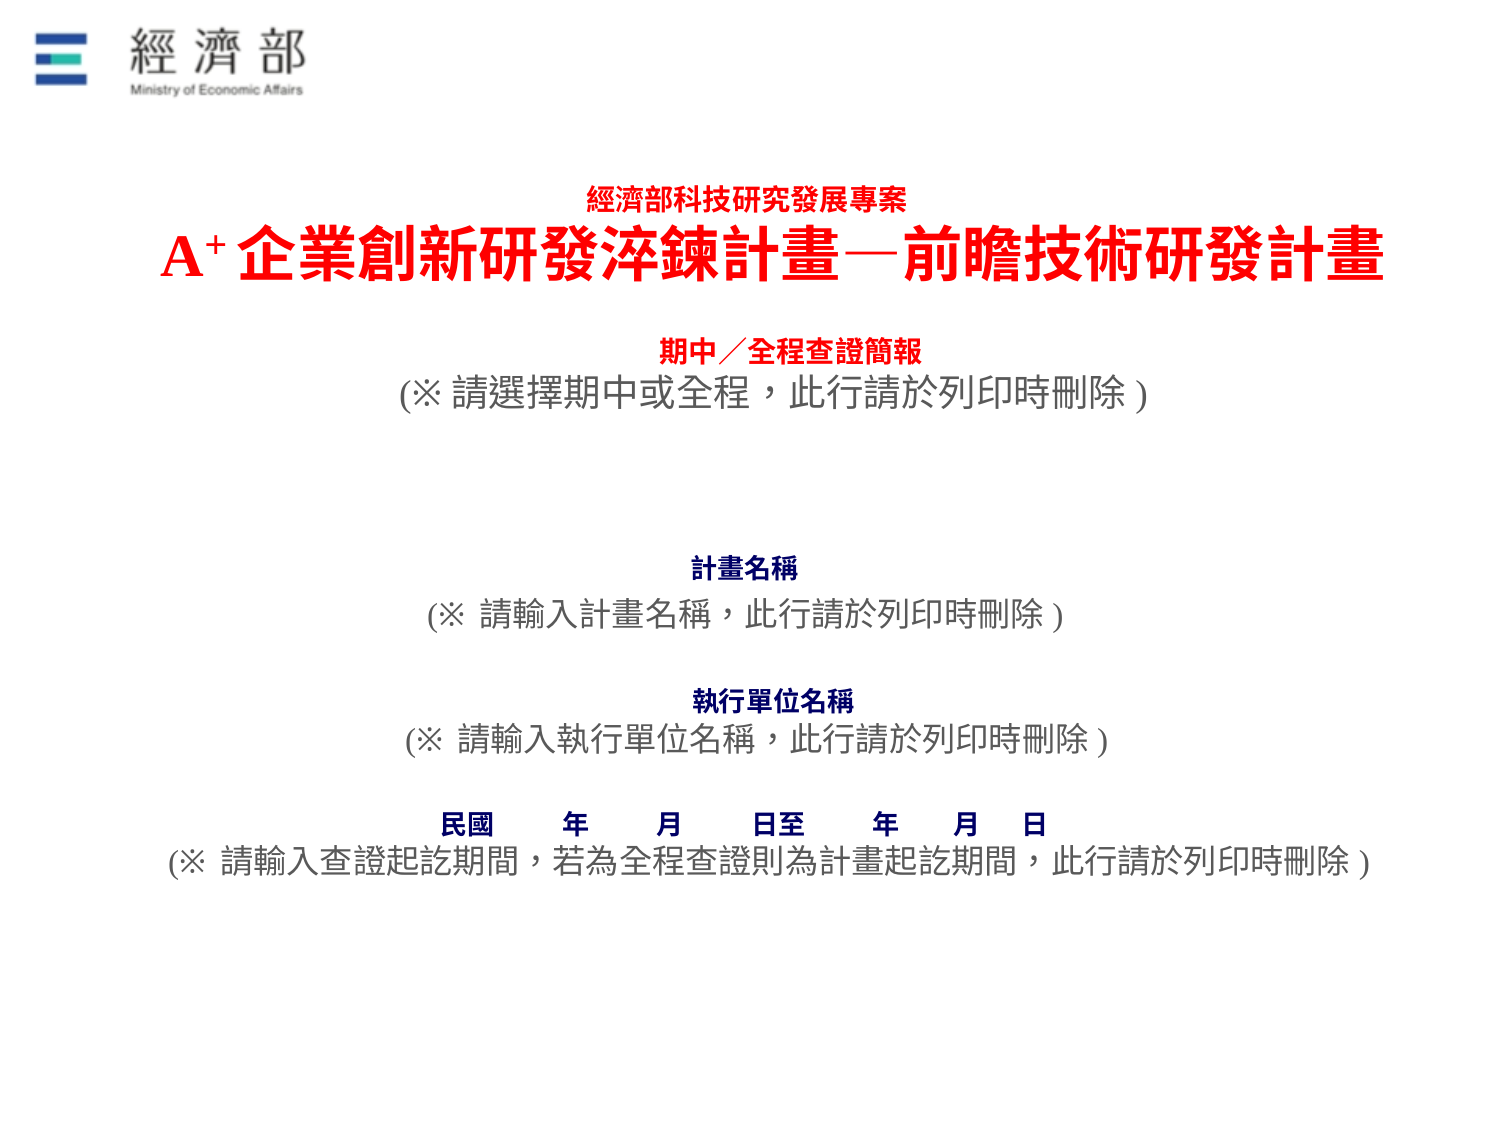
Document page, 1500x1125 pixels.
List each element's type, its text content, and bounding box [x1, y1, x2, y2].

subtitle 計畫名稱 (※請輸入計畫名稱，此行請於列印時刪除) 執行單位名稱 (※請輸入執行單位名稱，此行請於列印時刪除) 民國 年 月 日至 年 月 日 (※請輸入查證起訖期間，若為全程查證則為計畫起訖期間，此行請於列印時刪除) [41, 550, 1448, 992]
title 經濟部科技研究發展專案 A+企業創新研發淬鍊計畫—前瞻技術研發計畫 期中／全程查證簡報 (※請選擇期中或全程，此行請於列印時刪除) [112, 78, 1435, 517]
